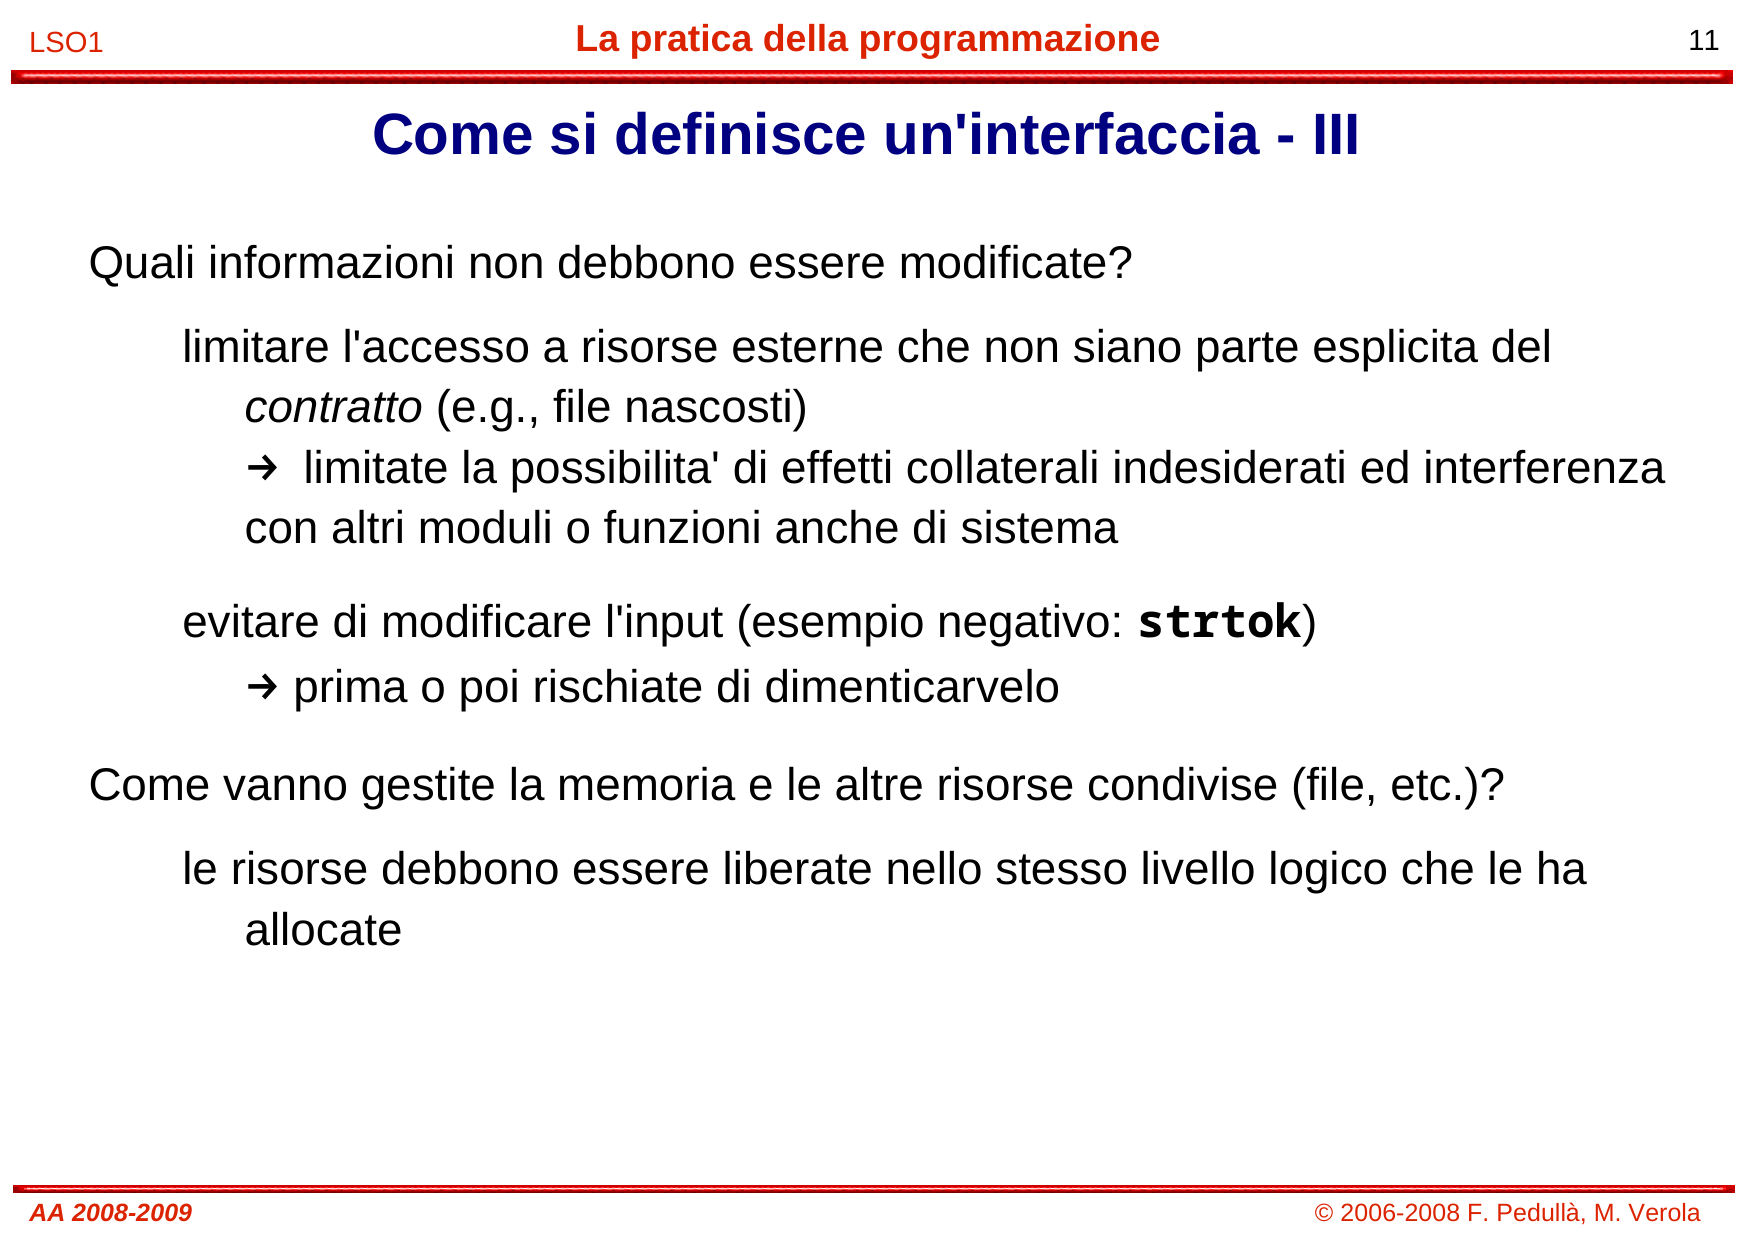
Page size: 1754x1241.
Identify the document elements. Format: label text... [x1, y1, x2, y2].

text_box Come si definisce un'interfaccia - III [333, 98, 1401, 187]
picture [13, 1185, 1735, 1193]
list Quali informazioni non debbono essere modificate? limitare l'accesso a risorse esterne che non siano parte esplicita del contratto (e.g., file nascosti) → limitate la possibilita' di effetti collaterali indesiderati ed interferenza con altri moduli o funzioni anche di sistema evitare di modificare l'input (esempio negativo: strtok) → prima o poi rischiate di dimenticarvelo Come vanno gestite la memoria e le altre risorse condivise (file, etc.)? le risorse debbono essere liberate nello stesso livello logico che le ha allocate [88, 233, 1671, 1088]
picture [11, 70, 1733, 84]
